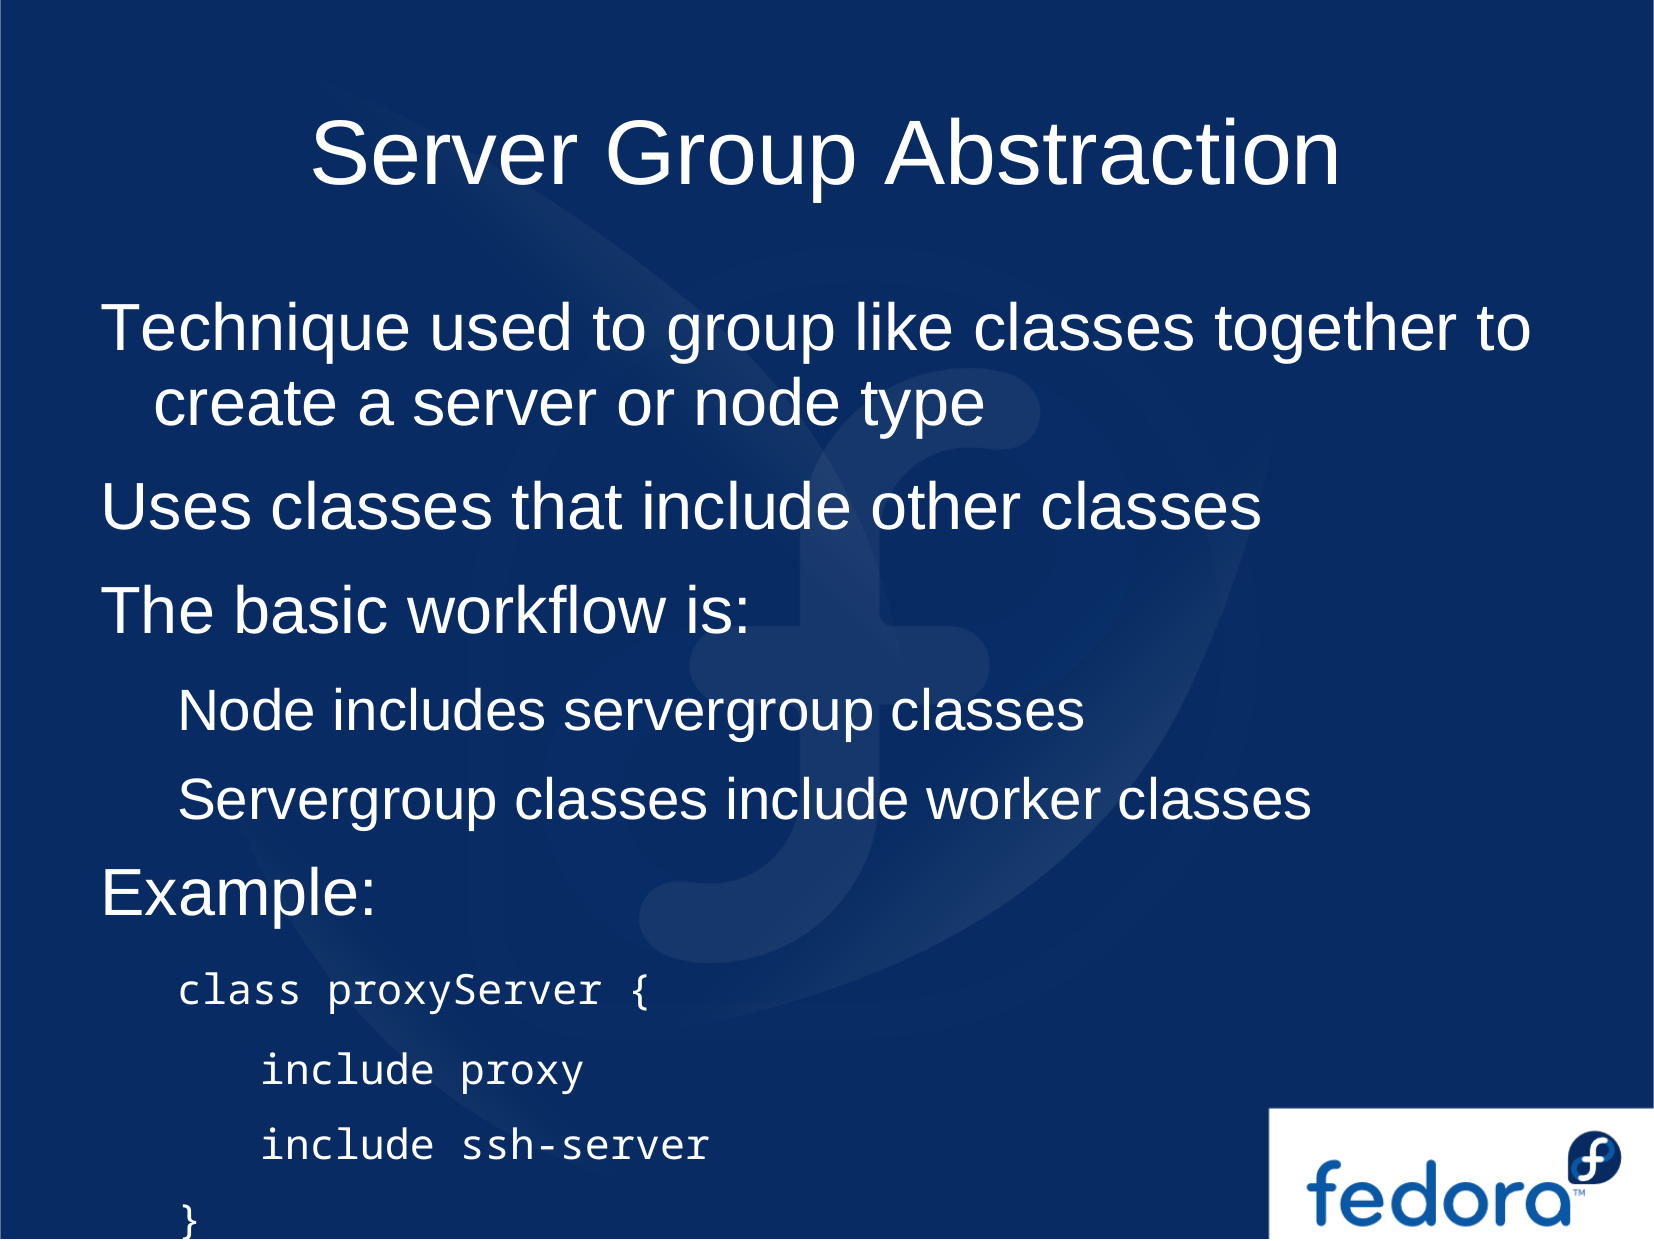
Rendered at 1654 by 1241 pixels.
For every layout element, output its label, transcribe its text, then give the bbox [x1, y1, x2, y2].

list Technique used to group like classes together to create a server or node type Uses classes that include other classes The basic workflow is: Node includes servergroup classes Servergroup classes include worker classes Example: class proxyServer { include proxy include ssh-server } [82, 290, 1571, 1209]
picture [0, 0, 1654, 1239]
title Server Group Abstraction [82, 56, 1571, 250]
